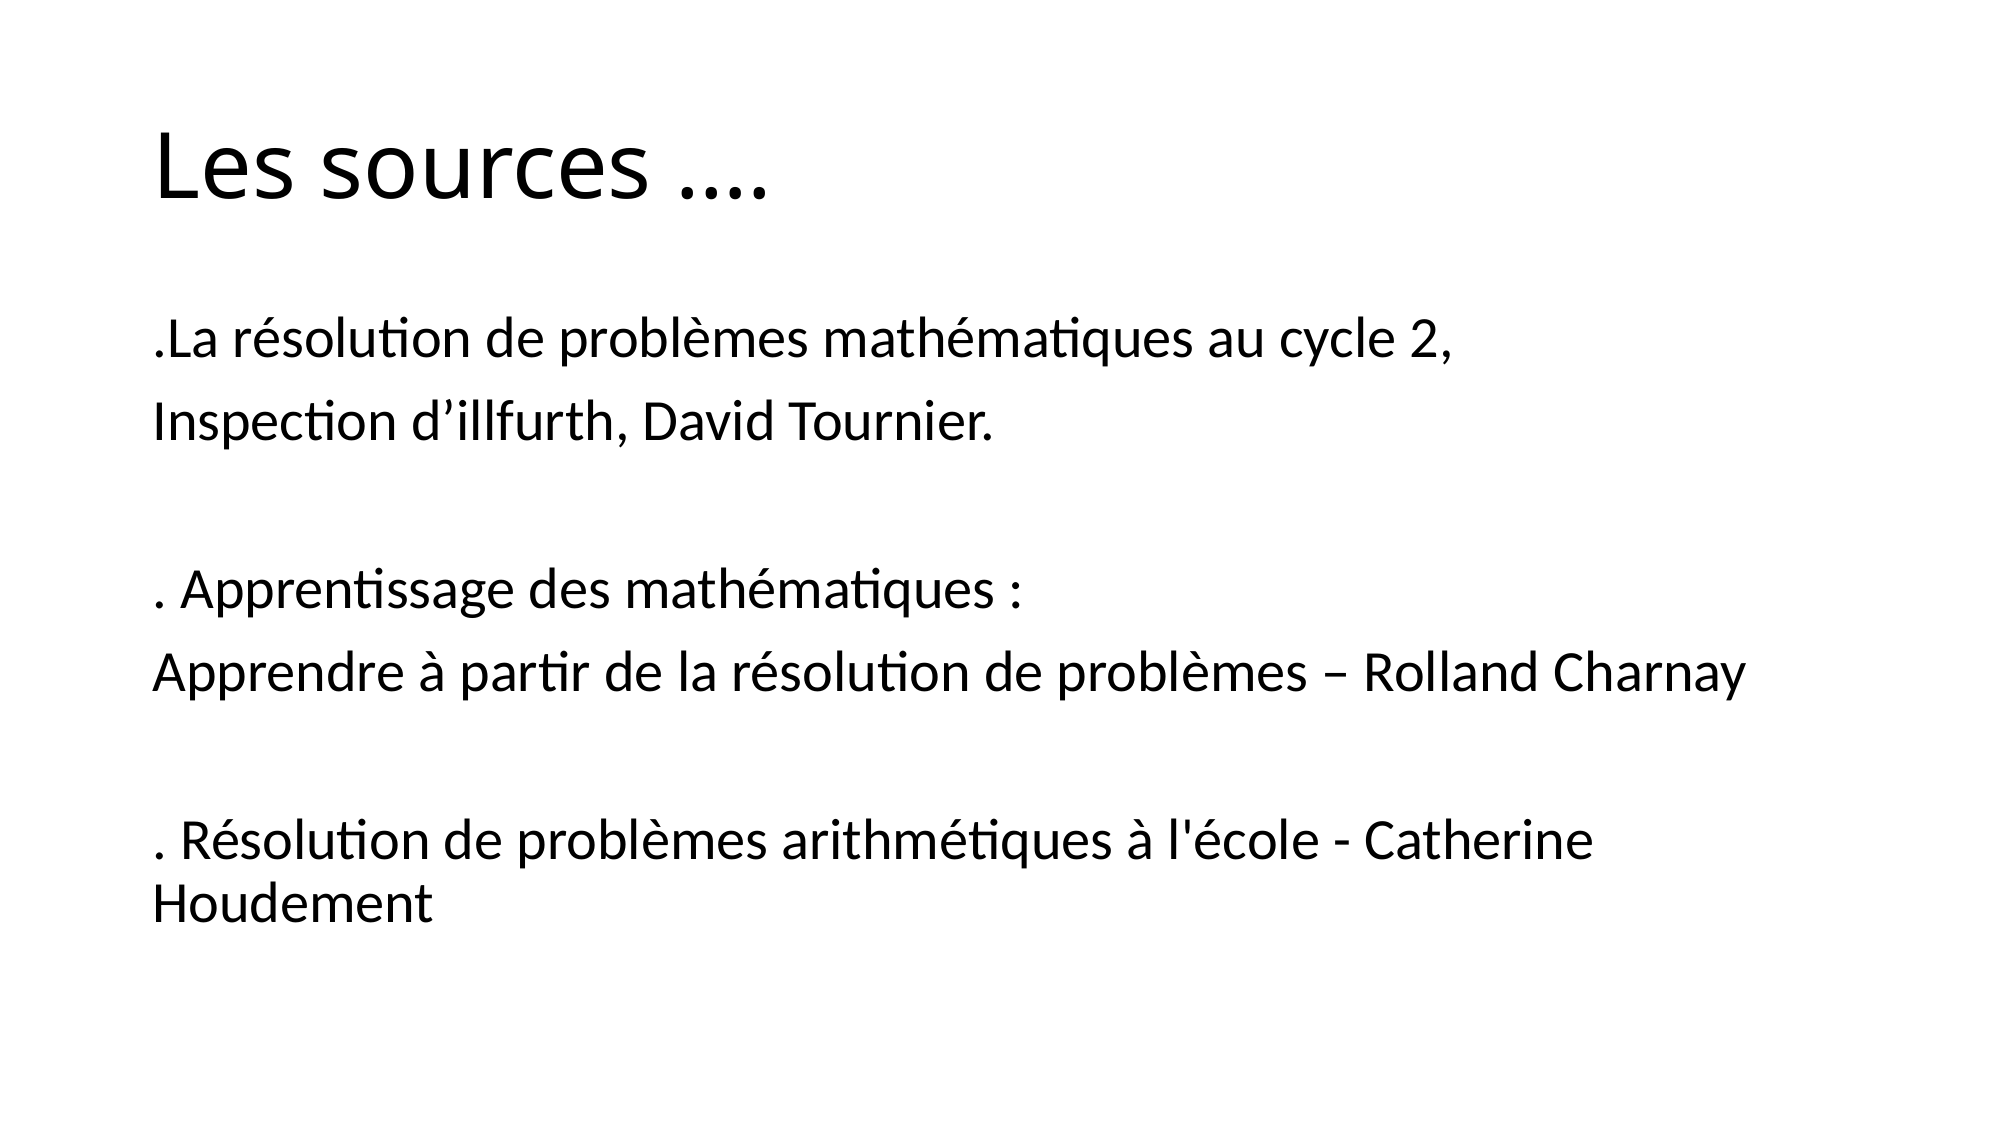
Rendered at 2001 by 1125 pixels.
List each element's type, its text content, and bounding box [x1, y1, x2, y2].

title Les sources …. [137, 59, 1863, 278]
list .La résolution de problèmes mathématiques au cycle 2, Inspection d’illfurth, David Tournier. . Apprentissage des mathématiques : Apprendre à partir de la résolution de problèmes – Rolland Charnay . Résolution de problèmes arithmétiques à l'école - Catherine Houdement [137, 299, 1863, 1014]
